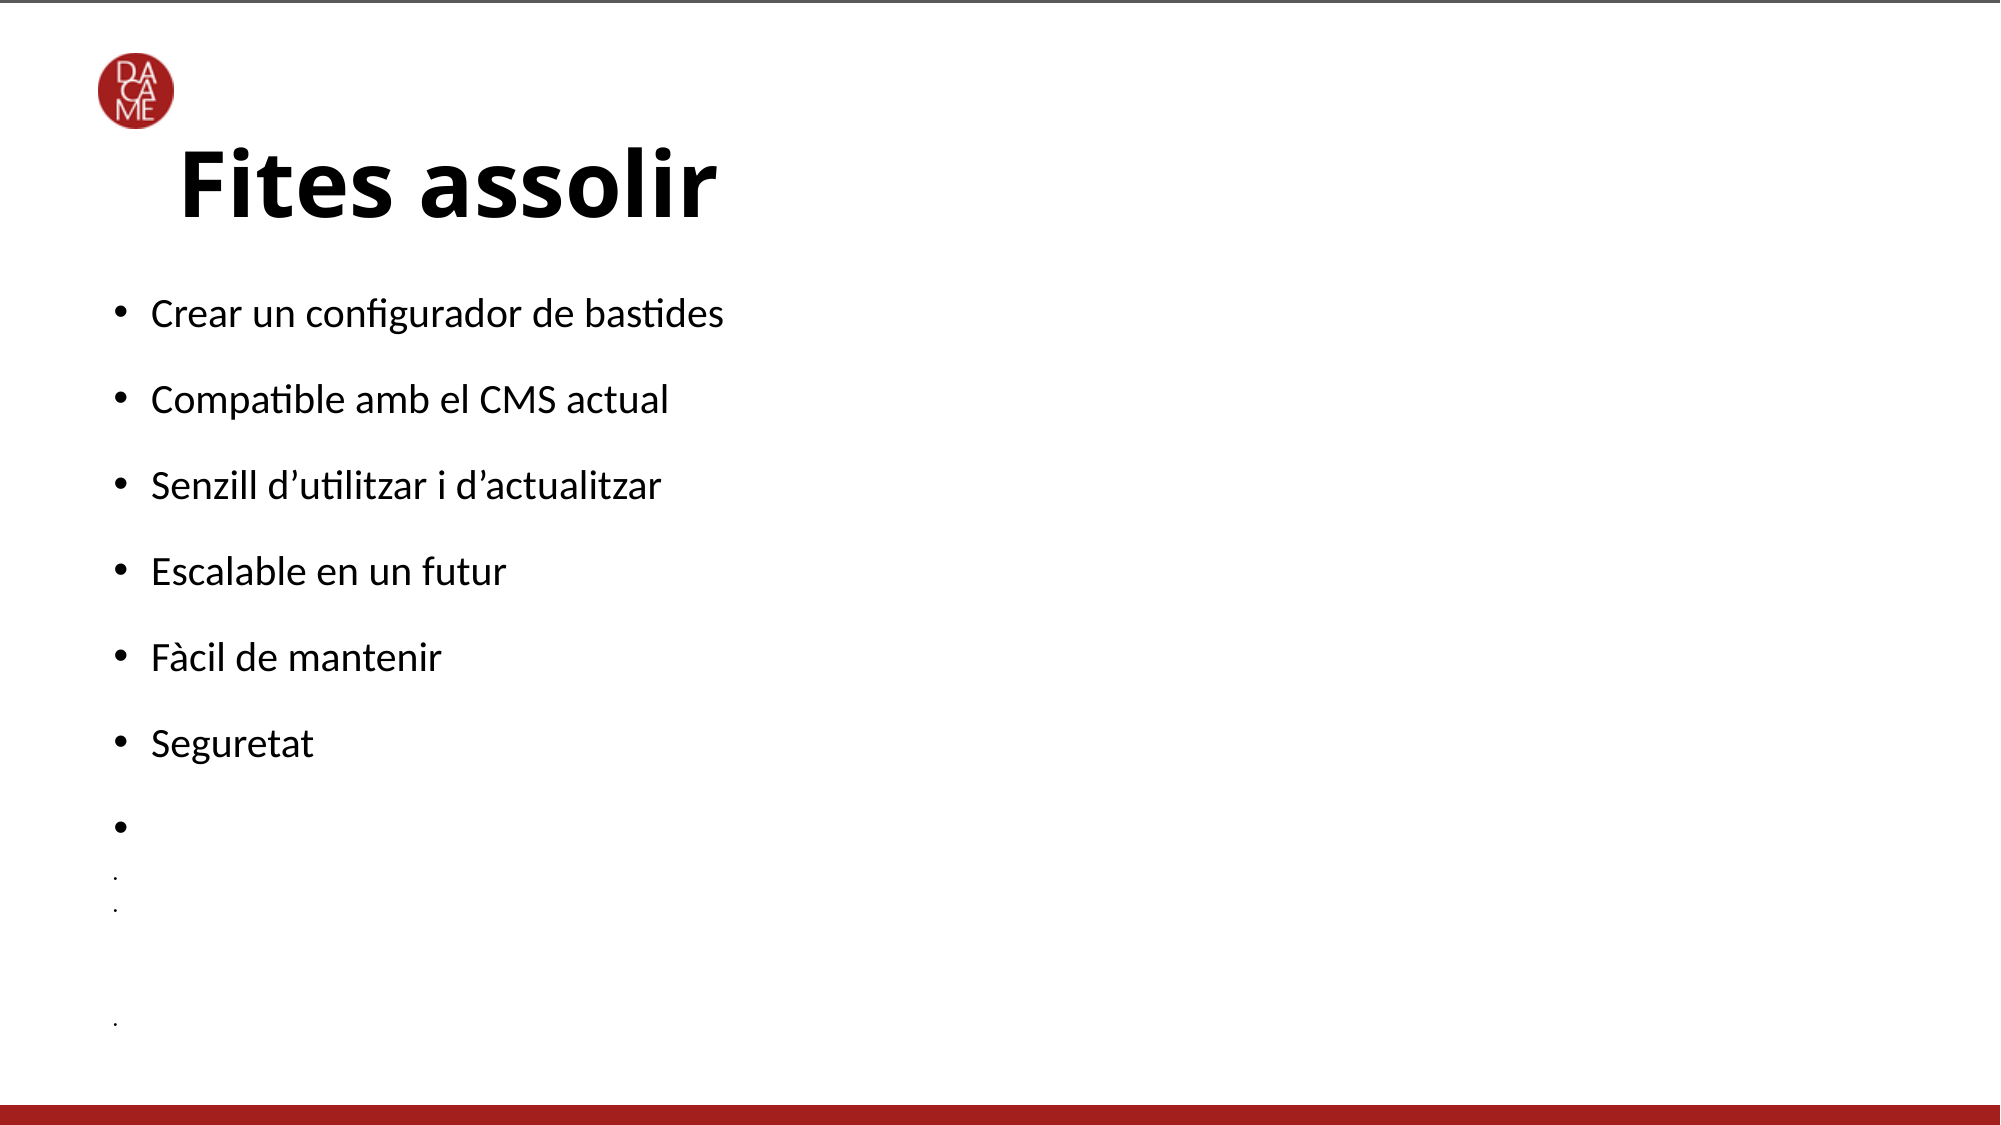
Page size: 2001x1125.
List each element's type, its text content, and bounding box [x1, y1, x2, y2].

text_box [0, 1105, 2000, 1125]
list Crear un configurador de bastides Compatible amb el CMS actual Senzill d’utilitzar i d’actualitzar Escalable en un futur Fàcil de mantenir Seguretat [98, 263, 1863, 1014]
picture [98, 53, 174, 129]
title Fites assolir [162, 99, 1863, 263]
